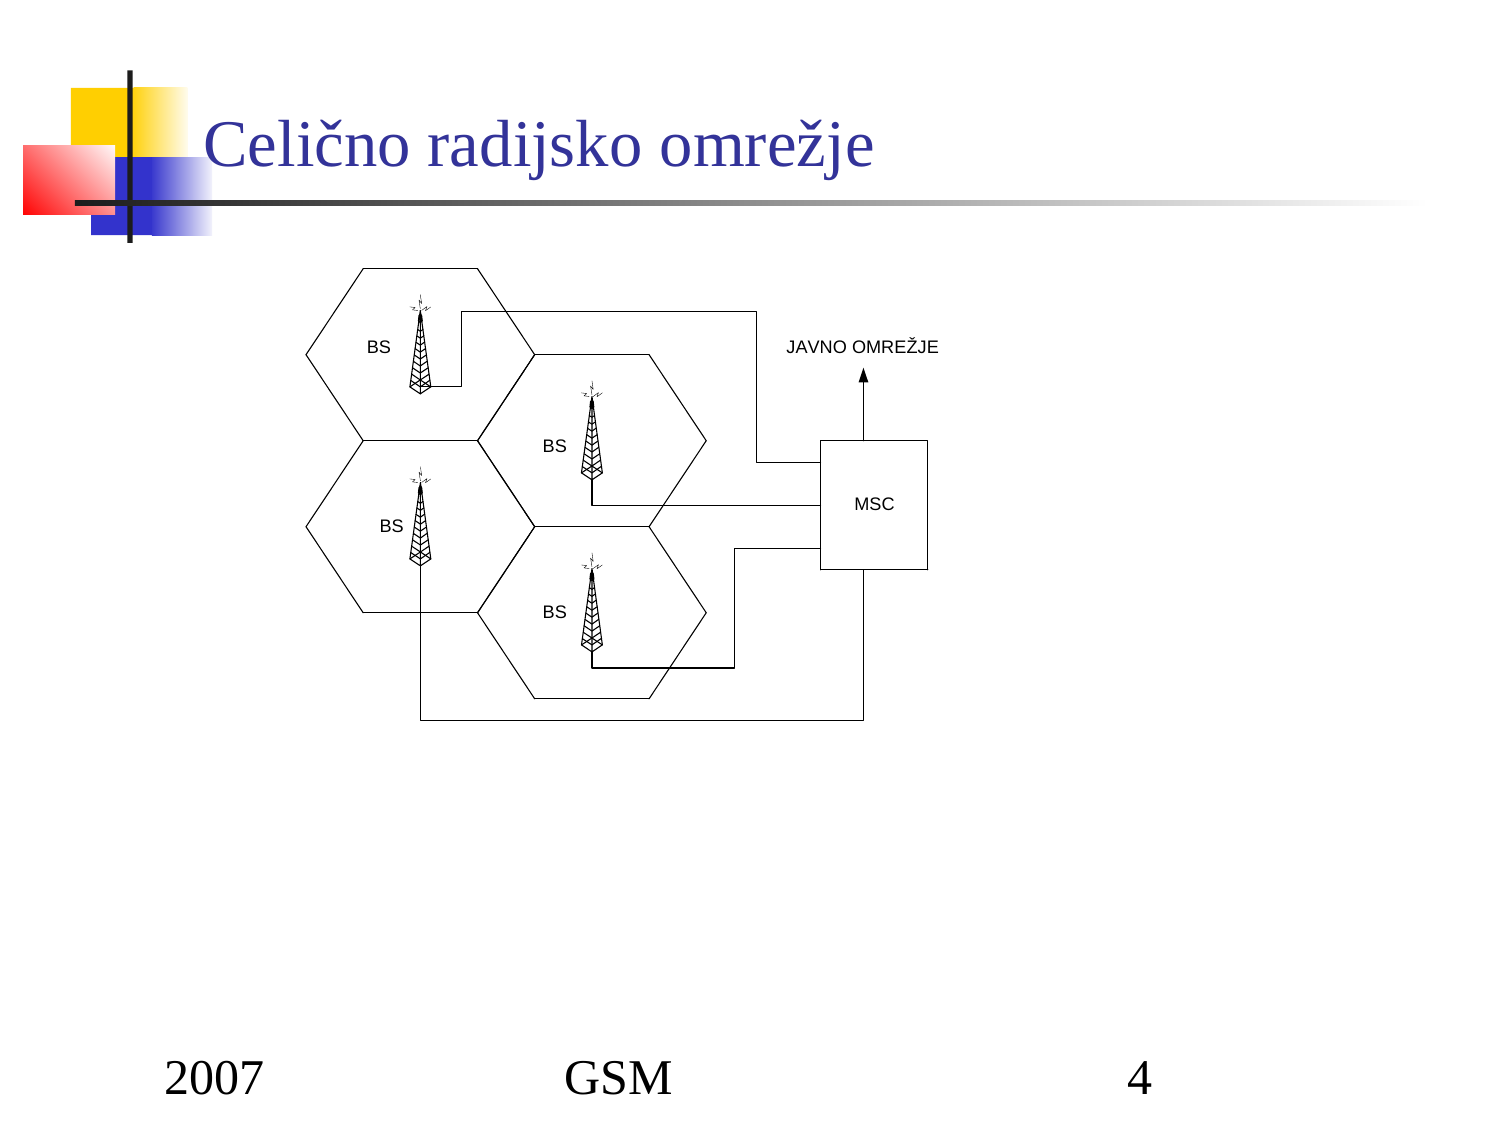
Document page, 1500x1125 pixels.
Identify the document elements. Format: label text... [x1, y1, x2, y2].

title Celično radijsko omrežje [188, 92, 1468, 188]
chart [287, 249, 976, 740]
